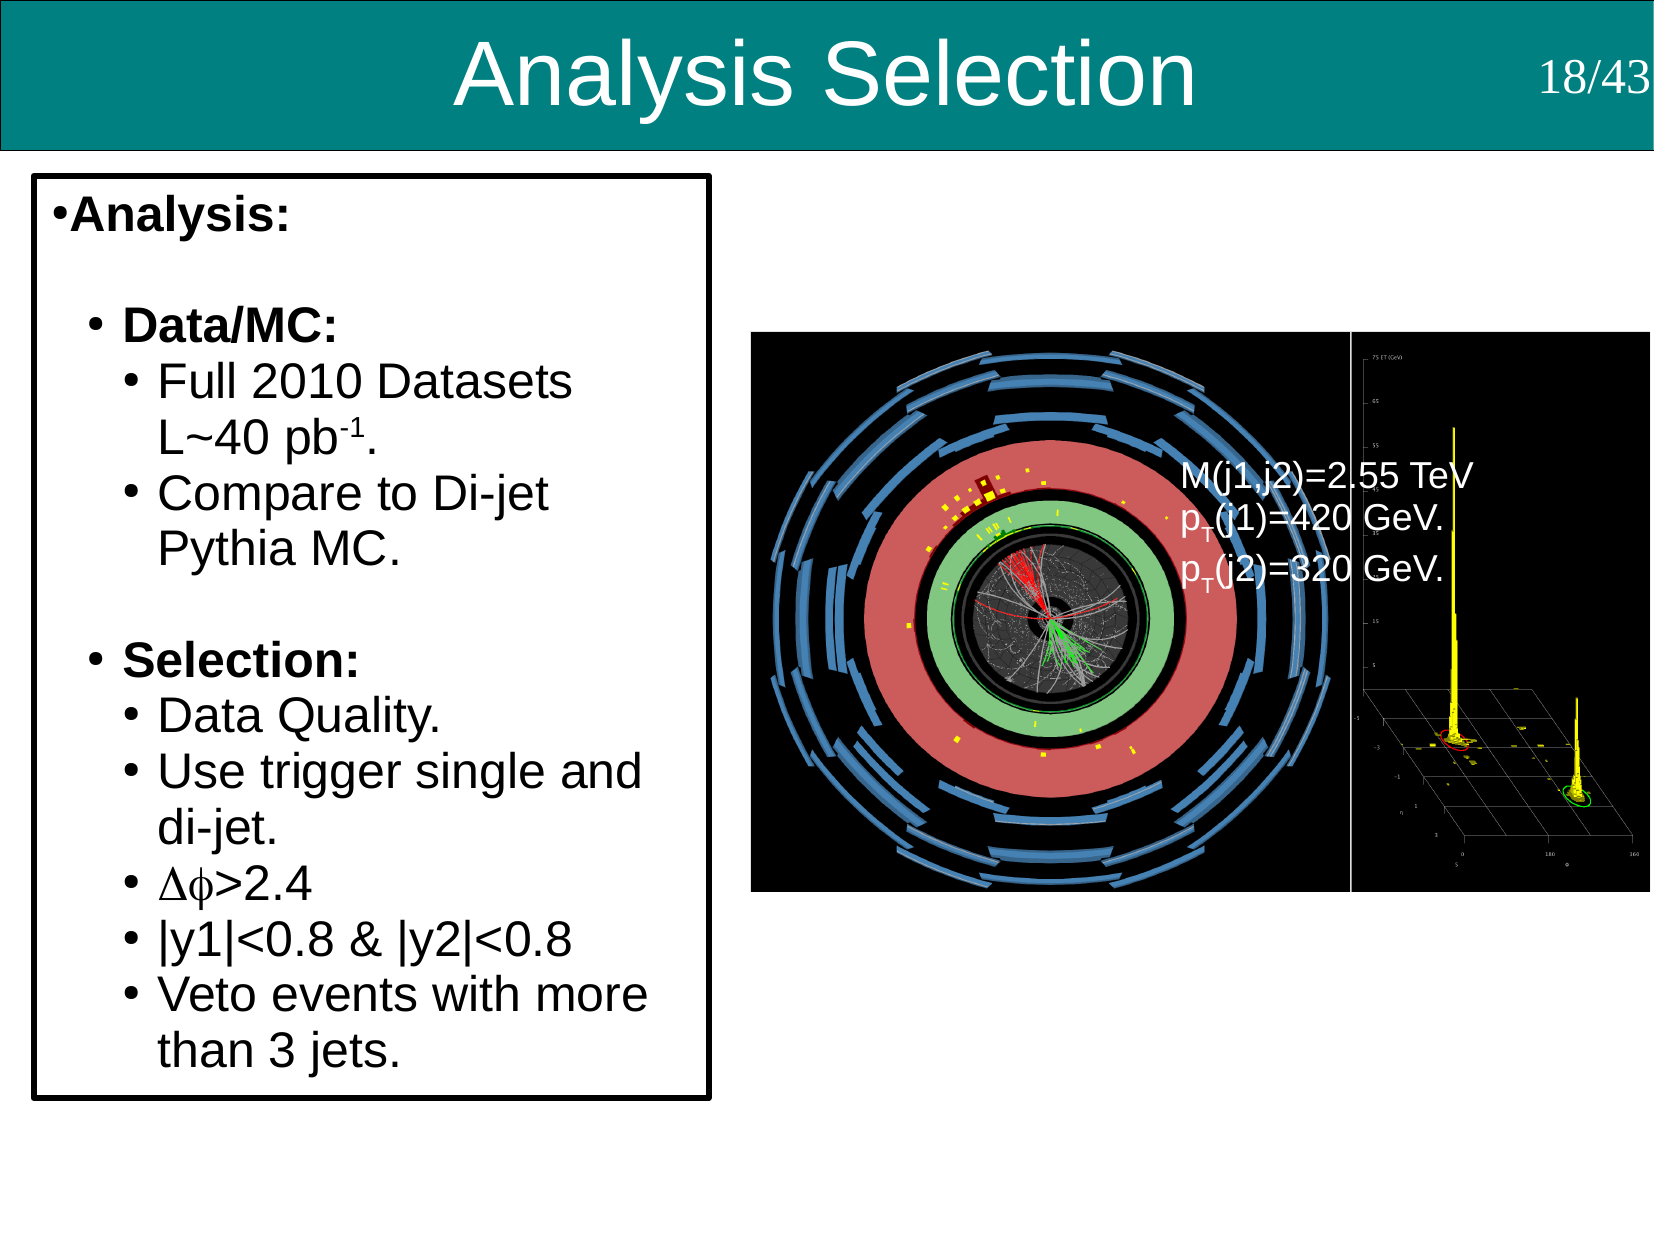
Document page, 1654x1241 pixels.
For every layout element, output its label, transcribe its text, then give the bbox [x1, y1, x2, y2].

text_box M(j1,j2)=2.55 TeV pT(j1)=420 GeV. pT(j2)=320 GeV. [1162, 443, 1501, 819]
title Analysis Selection [82, 22, 1571, 126]
picture [750, 331, 1651, 892]
text_box Analysis: Data/MC: Full 2010 Datasets L~40 pb-1. Compare to Di-jet Pythia MC. Selection: Data Quality. Use trigger single and di-jet. Df>2.4 |y1|<0.8 & |y2|<0.8 Veto events with more than 3 jets. [33, 175, 709, 1098]
